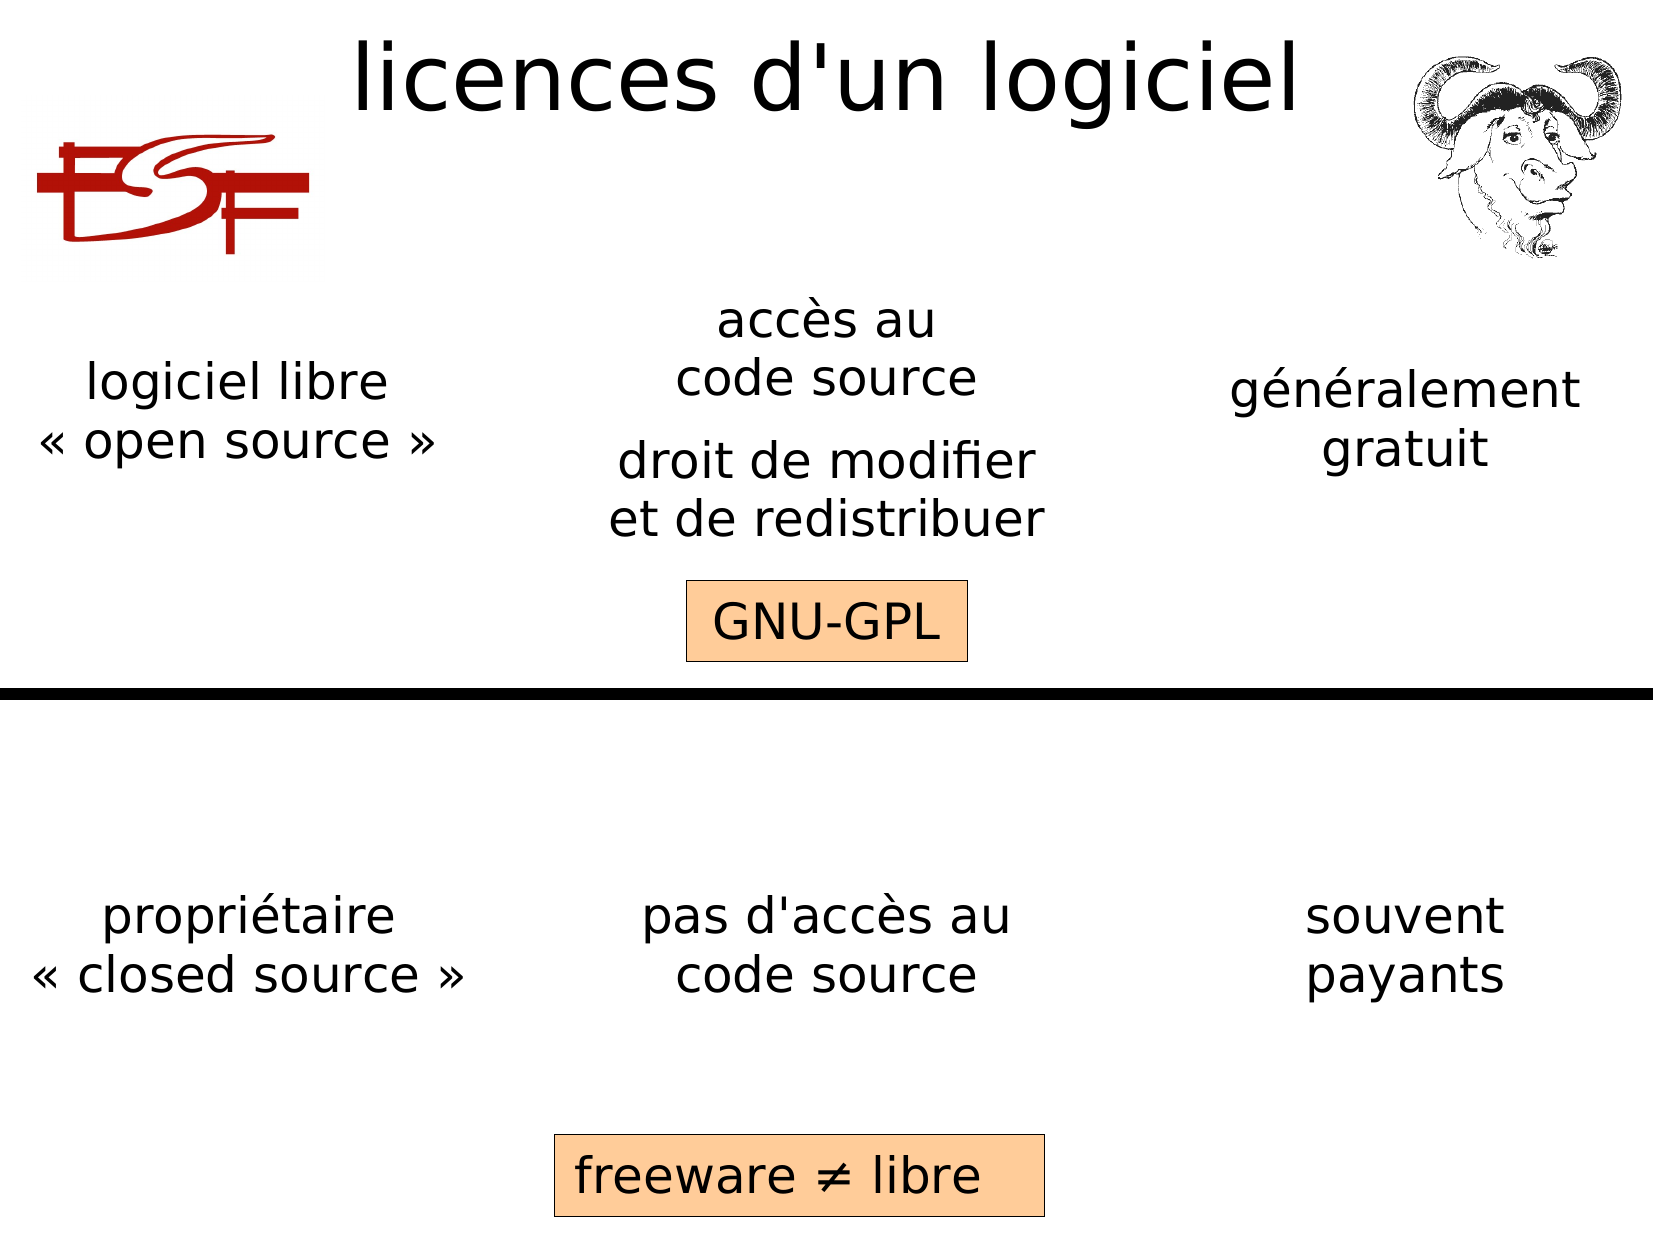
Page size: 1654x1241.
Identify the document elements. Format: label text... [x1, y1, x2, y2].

text_box logiciel libre « open source » [37, 353, 439, 470]
text_box [686, 580, 968, 662]
text_box [554, 1134, 1045, 1217]
text_box freeware ≠ libre [574, 1147, 983, 1206]
text_box généralement gratuit [1229, 361, 1582, 478]
picture [1405, 52, 1627, 261]
text_box souvent payants [1305, 887, 1506, 1004]
picture [21, 95, 325, 282]
text_box accès au code source droit de modifier et de redistribuer [608, 291, 1046, 549]
text_box propriétaire « closed source » [30, 887, 468, 1004]
text_box pas d'accès au code source [641, 887, 1013, 1004]
text_box GNU-GPL [712, 593, 941, 652]
title licences d'un logiciel [136, 17, 1518, 140]
